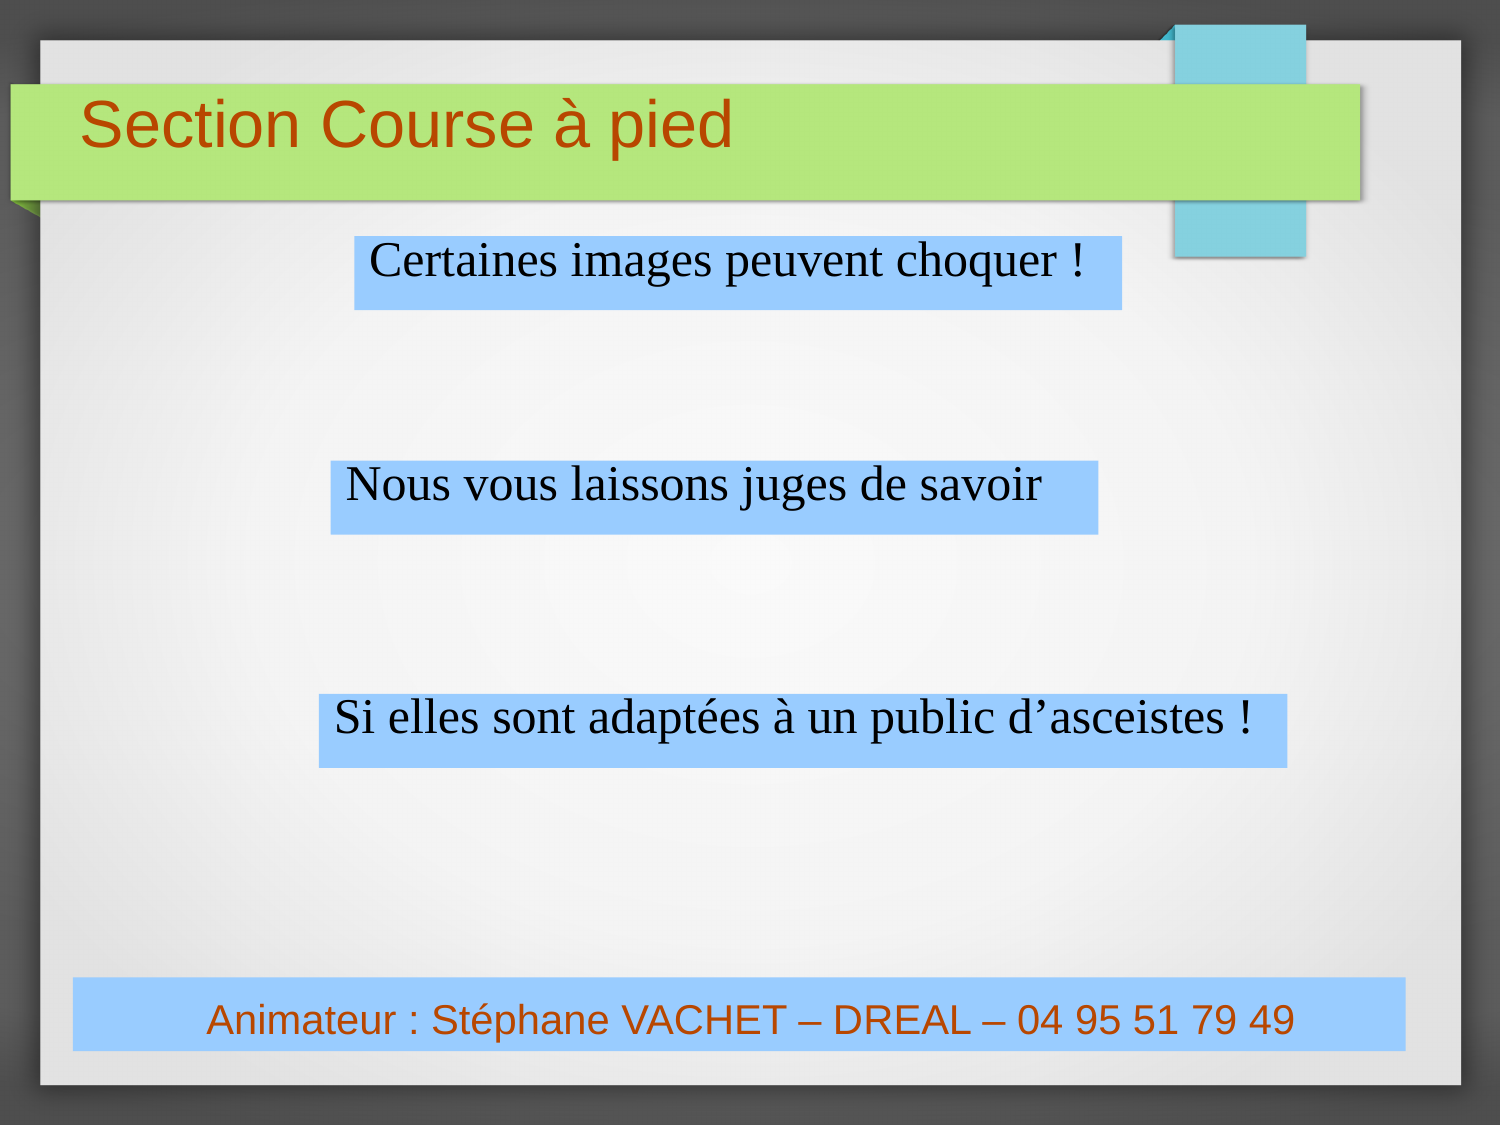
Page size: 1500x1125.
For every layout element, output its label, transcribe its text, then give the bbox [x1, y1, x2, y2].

text_box Animateur : Stéphane VACHET – DREAL – 04 95 51 79 49 [188, 989, 1314, 1052]
text_box Certaines images peuvent choquer ! [354, 236, 1123, 311]
text_box [72, 977, 1406, 1052]
text_box Si elles sont adaptées à un public d’asceistes ! [318, 693, 1288, 768]
list [153, 177, 1365, 949]
picture [0, 0, 1500, 1125]
text_box Nous vous laissons juges de savoir [330, 460, 1099, 535]
title Section Course à pied [0, 72, 1252, 249]
